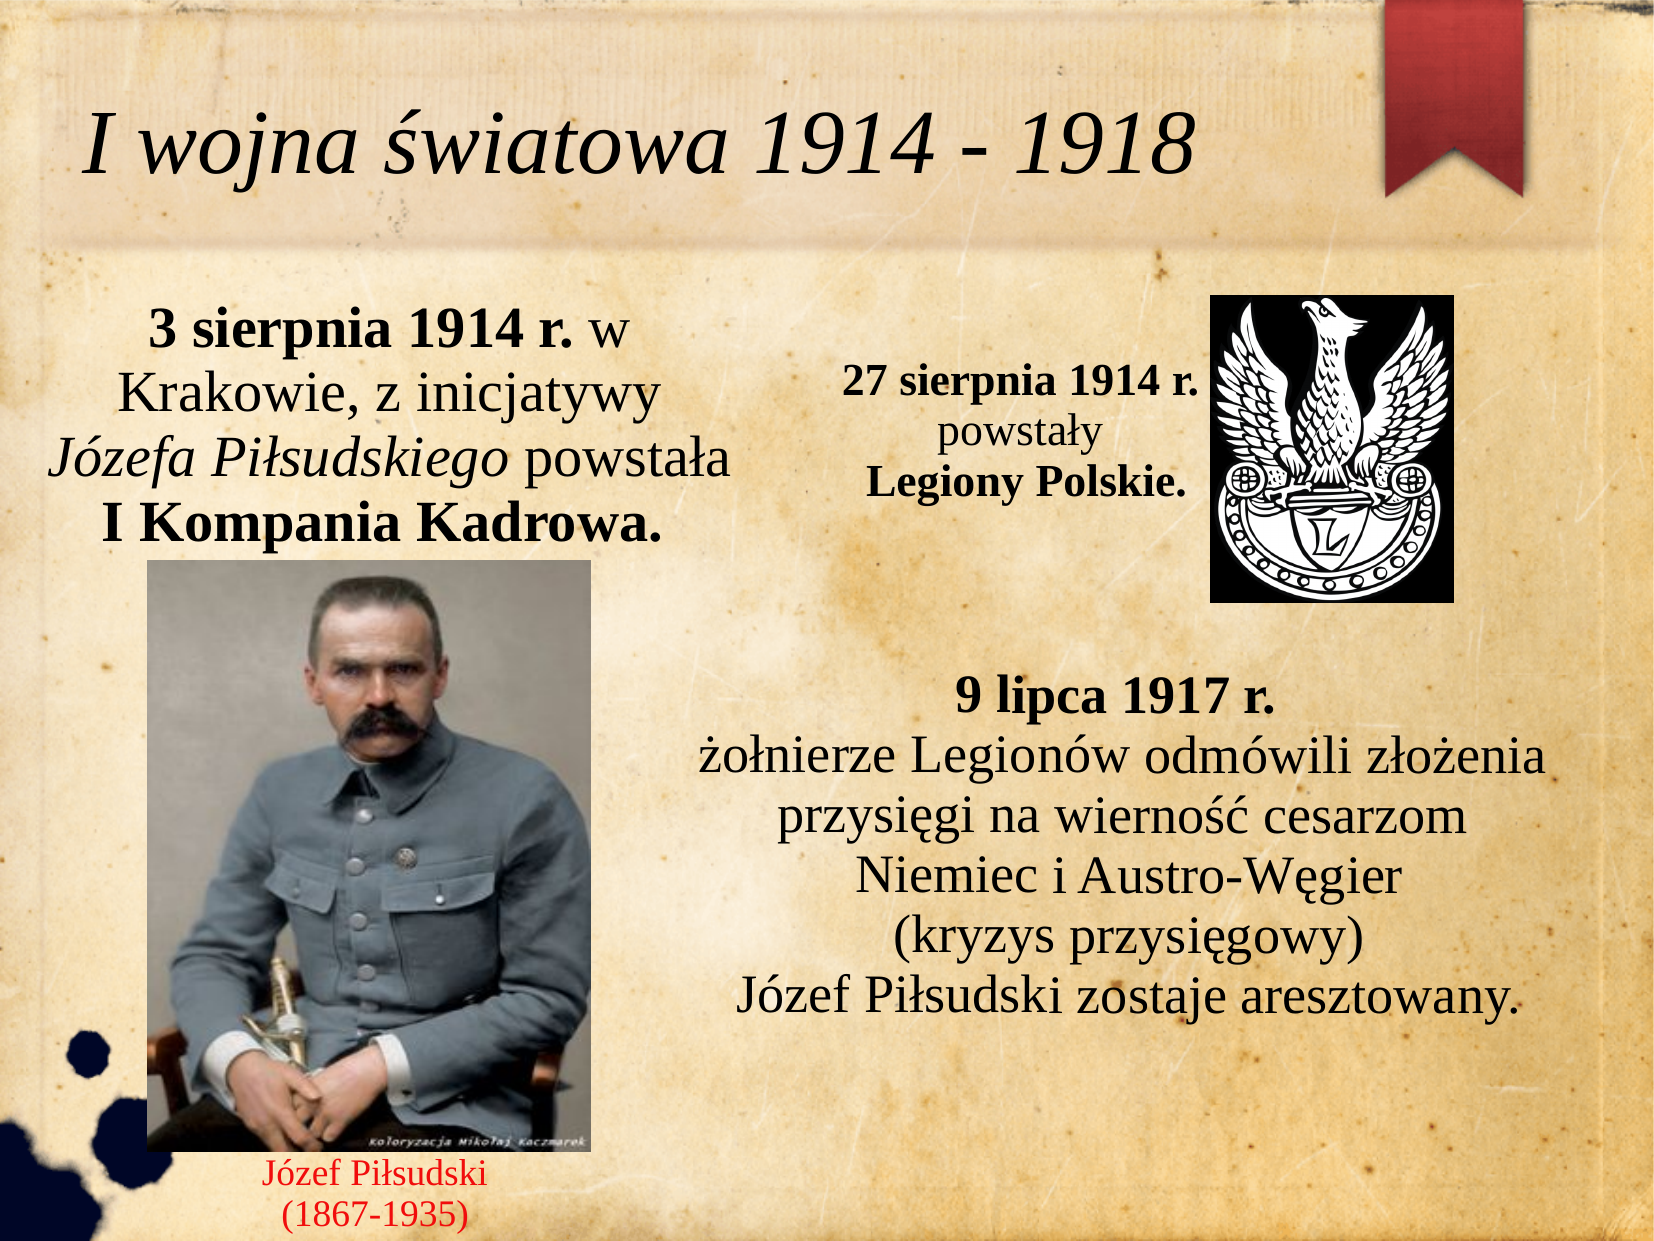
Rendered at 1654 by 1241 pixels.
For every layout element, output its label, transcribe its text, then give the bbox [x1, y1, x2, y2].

list Józef Piłsudski (1867-1935) [59, 1151, 621, 1241]
text_box 9 lipca 1917 r. żołnierze Legionów odmówili złożenia przysięgi na wierność cesarzom Niemiec i Austro-Węgier (kryzys przysięgowy) Józef Piłsudski zostaje aresztowany. [649, 656, 1596, 1159]
list 27 sierpnia 1914 r. powstały Legiony Polskie. [708, 354, 1262, 562]
list 3 sierpnia 1914 r. w Krakowie, z inicjatywy Józefa Piłsudskiego powstała I Kompania Kadrowa. [0, 295, 739, 650]
picture [0, 0, 1654, 1241]
title I wojna światowa 1914 - 1918 [82, 49, 1347, 237]
